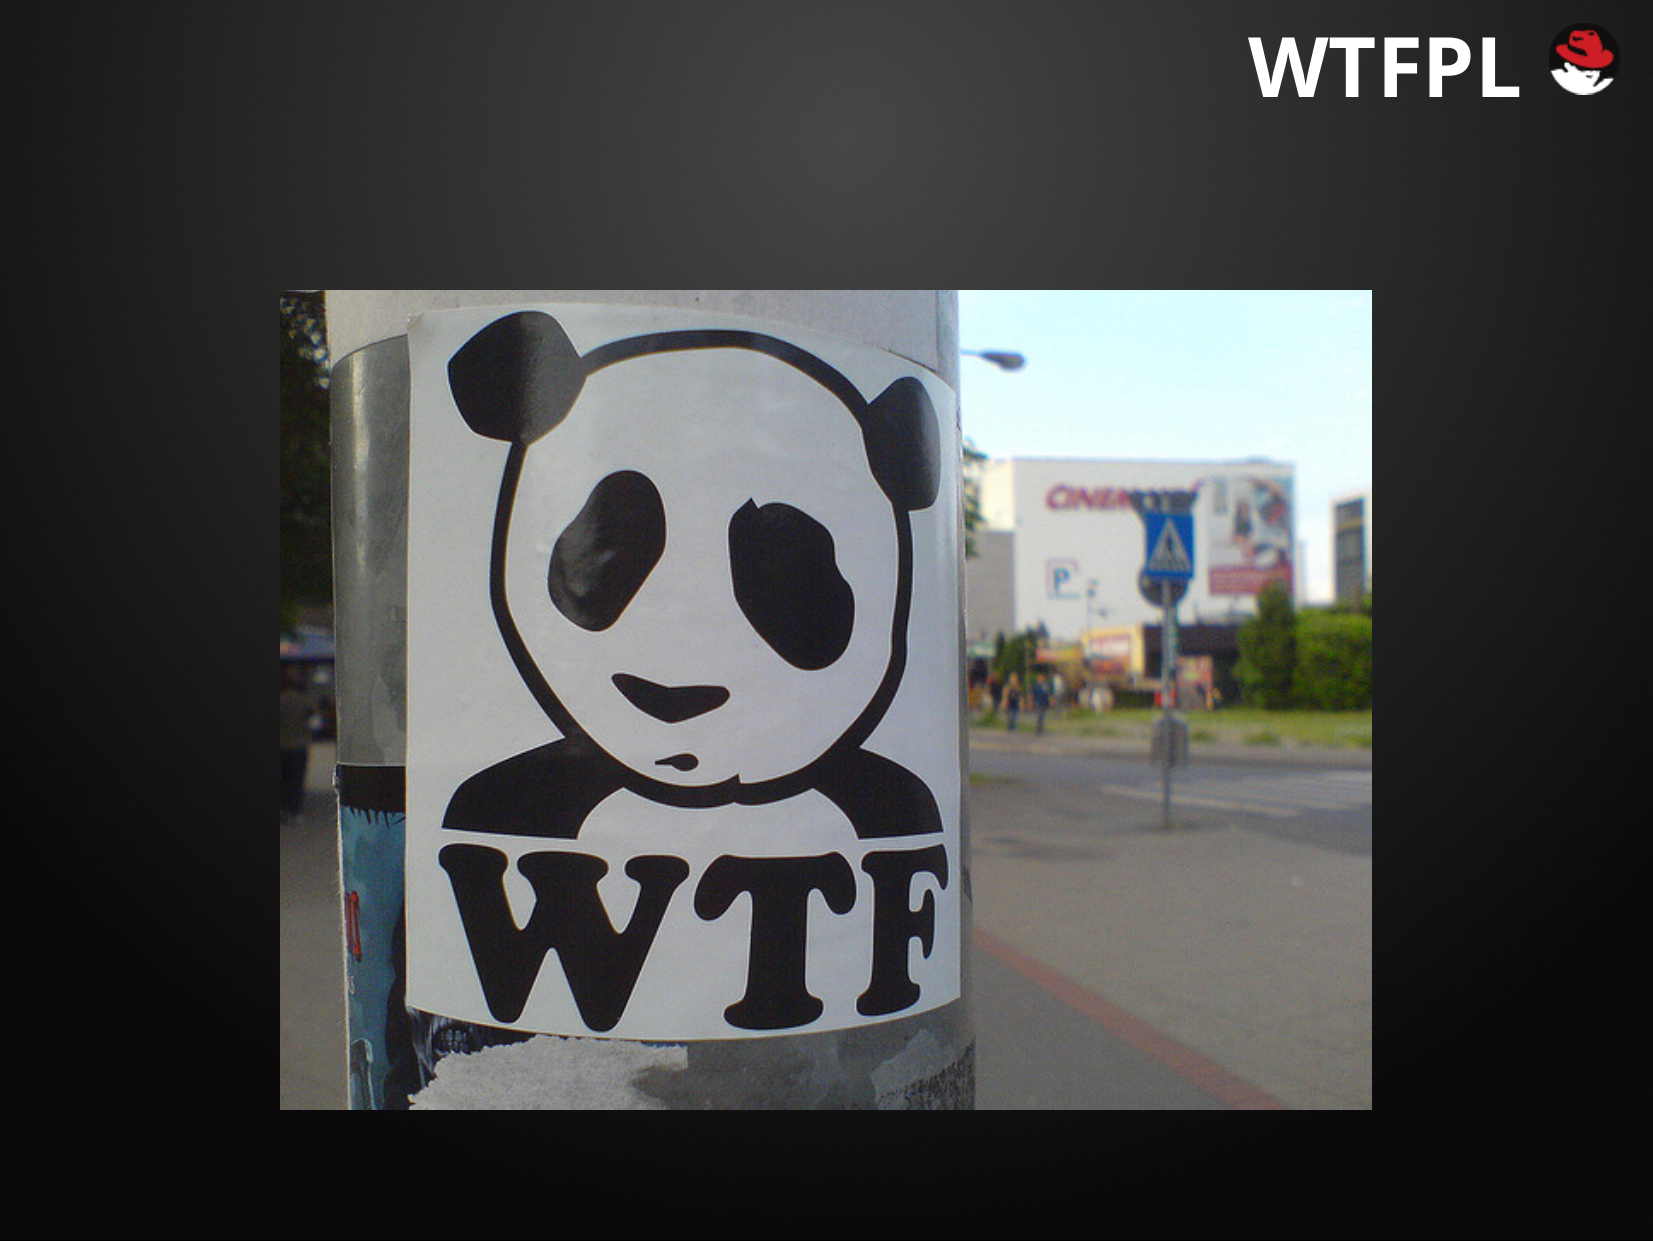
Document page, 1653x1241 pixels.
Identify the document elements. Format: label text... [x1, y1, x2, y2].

picture [0, 0, 1653, 1240]
title WTFPL [87, 10, 1523, 111]
